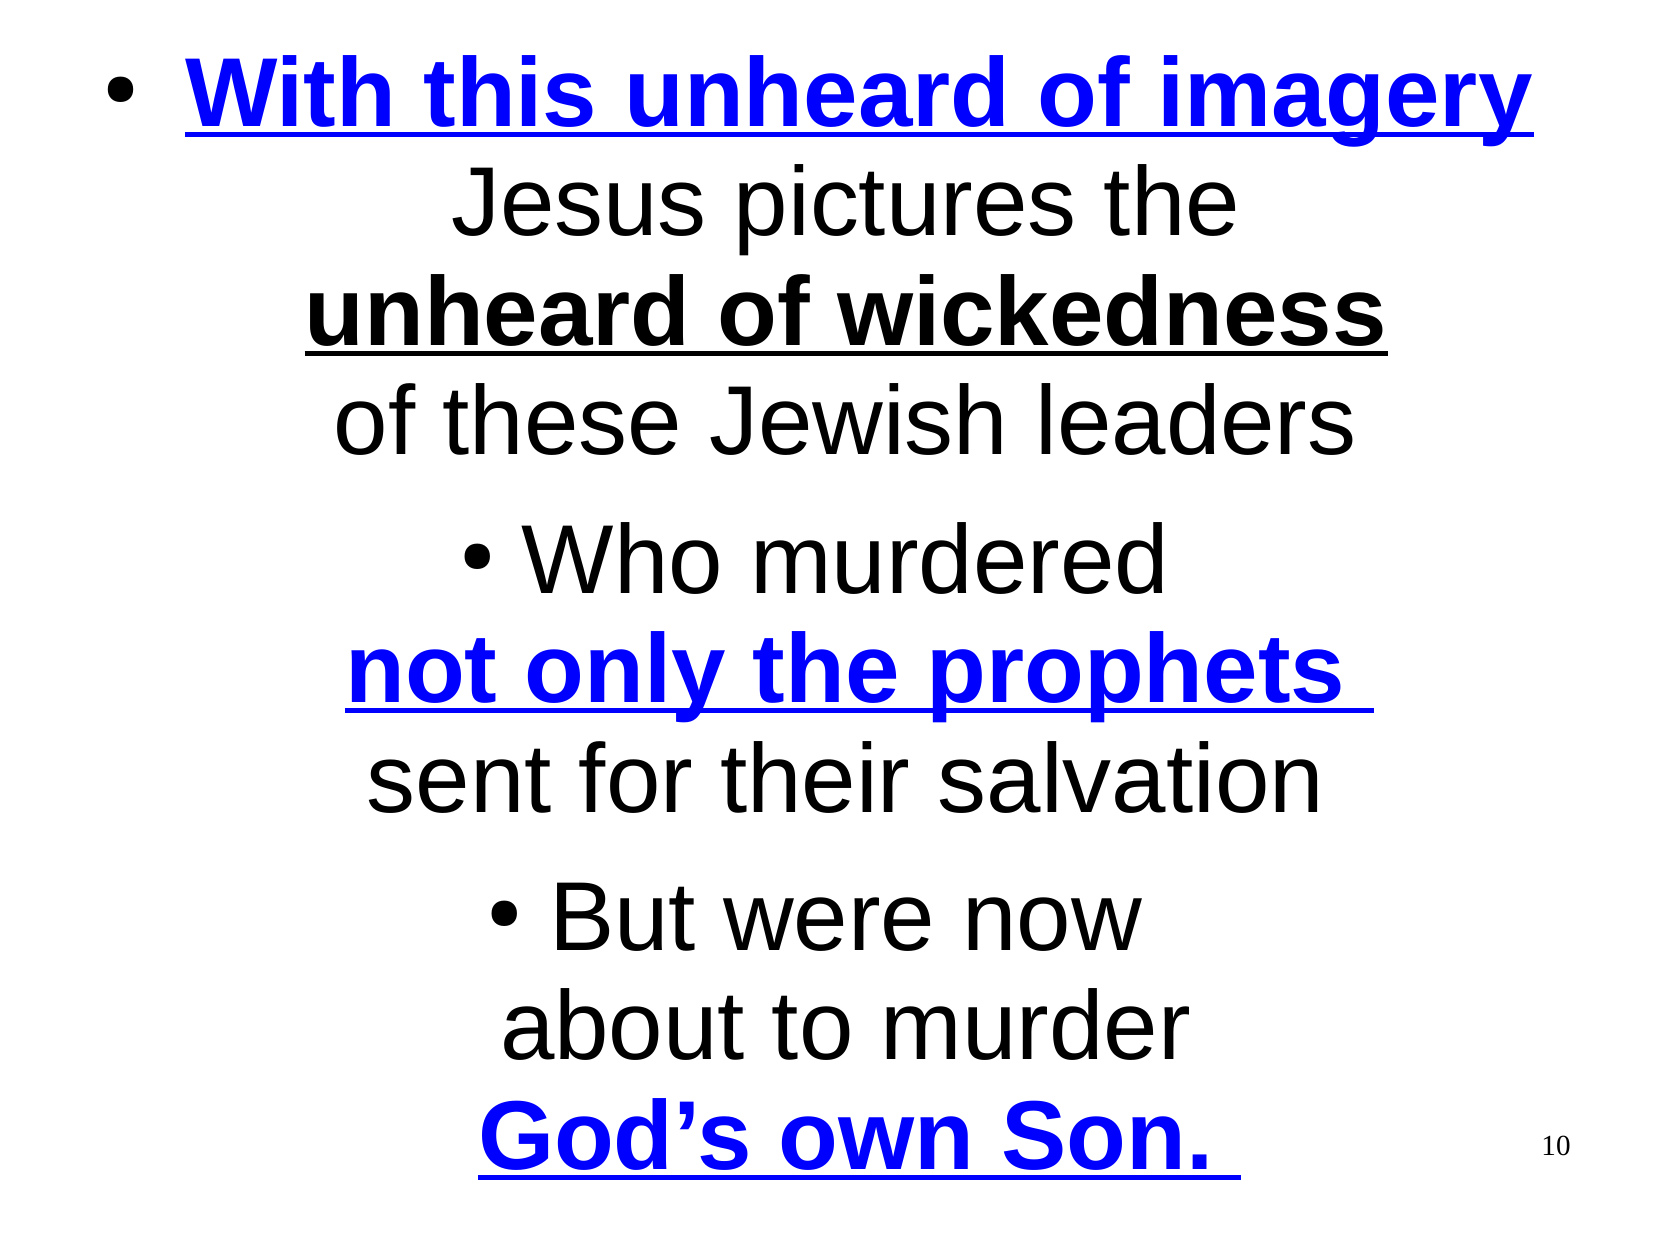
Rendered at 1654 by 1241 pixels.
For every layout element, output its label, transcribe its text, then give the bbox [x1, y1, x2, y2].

list With this unheard of imagery Jesus pictures the unheard of wickedness of these Jewish leaders Who murdered not only the prophets sent for their salvation But were now about to murder God’s own Son. [37, 37, 1613, 1201]
